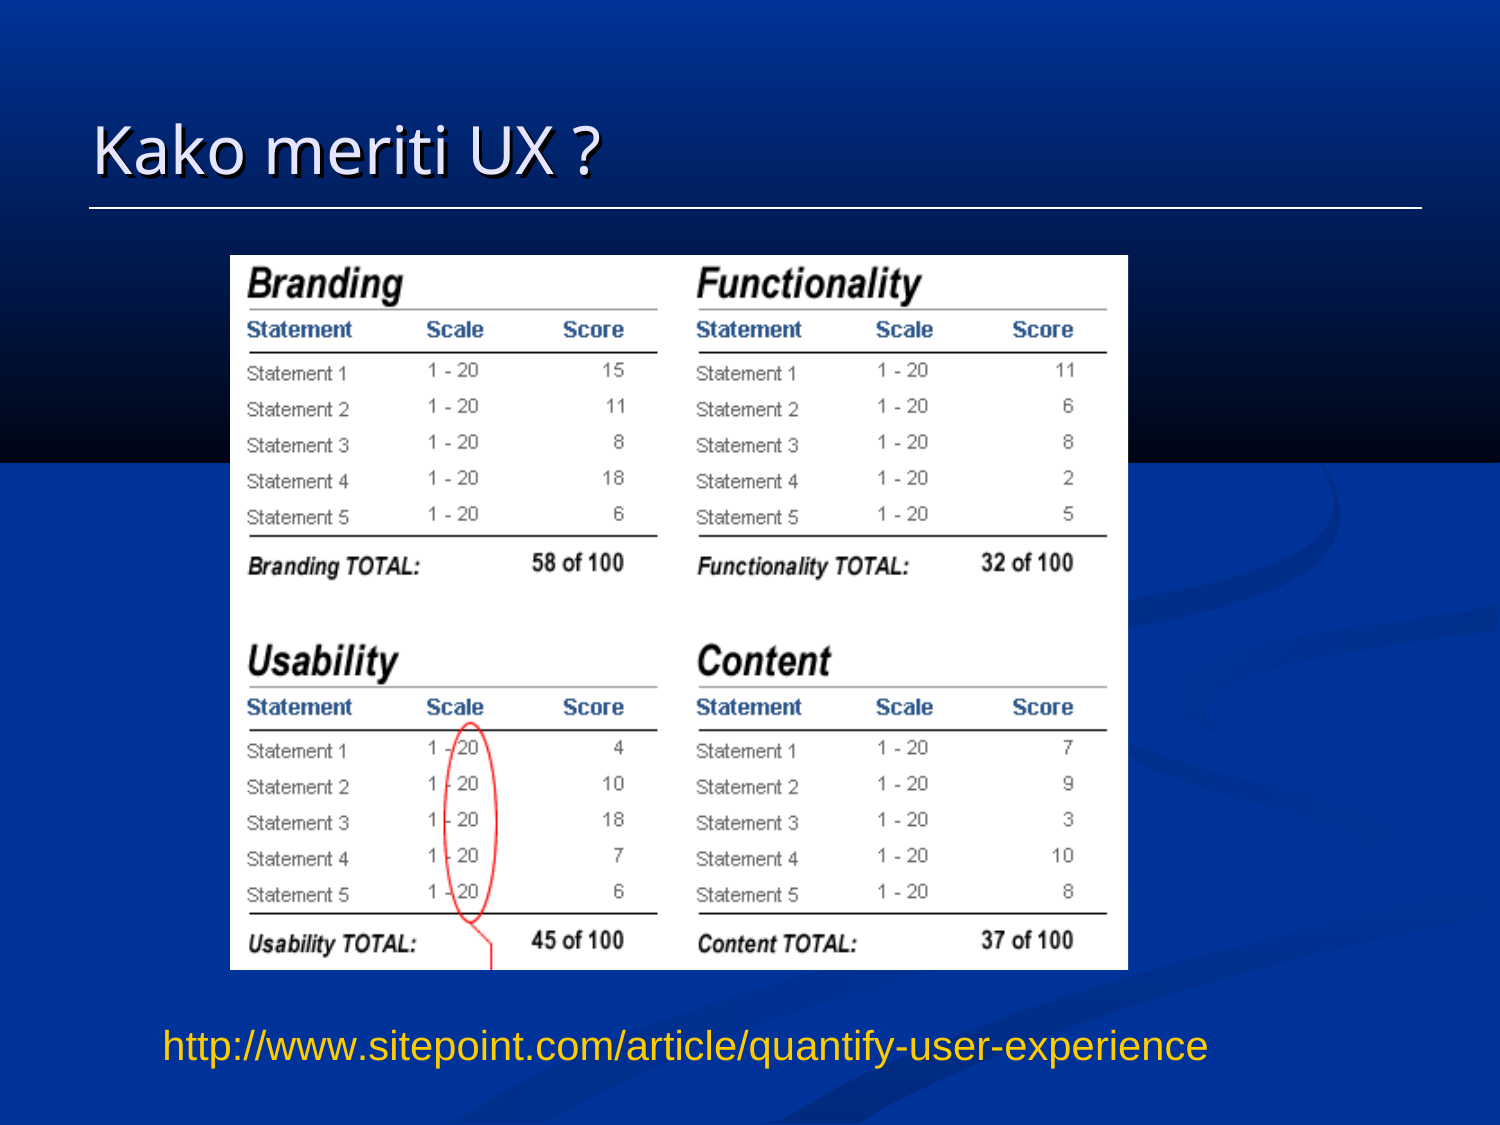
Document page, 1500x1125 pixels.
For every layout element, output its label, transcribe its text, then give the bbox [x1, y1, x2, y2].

text_box http://www.sitepoint.com/article/quantify-user-experience [147, 1011, 1258, 1077]
text_box Kako meriti UX ? [76, 54, 1352, 243]
picture [230, 255, 1129, 970]
